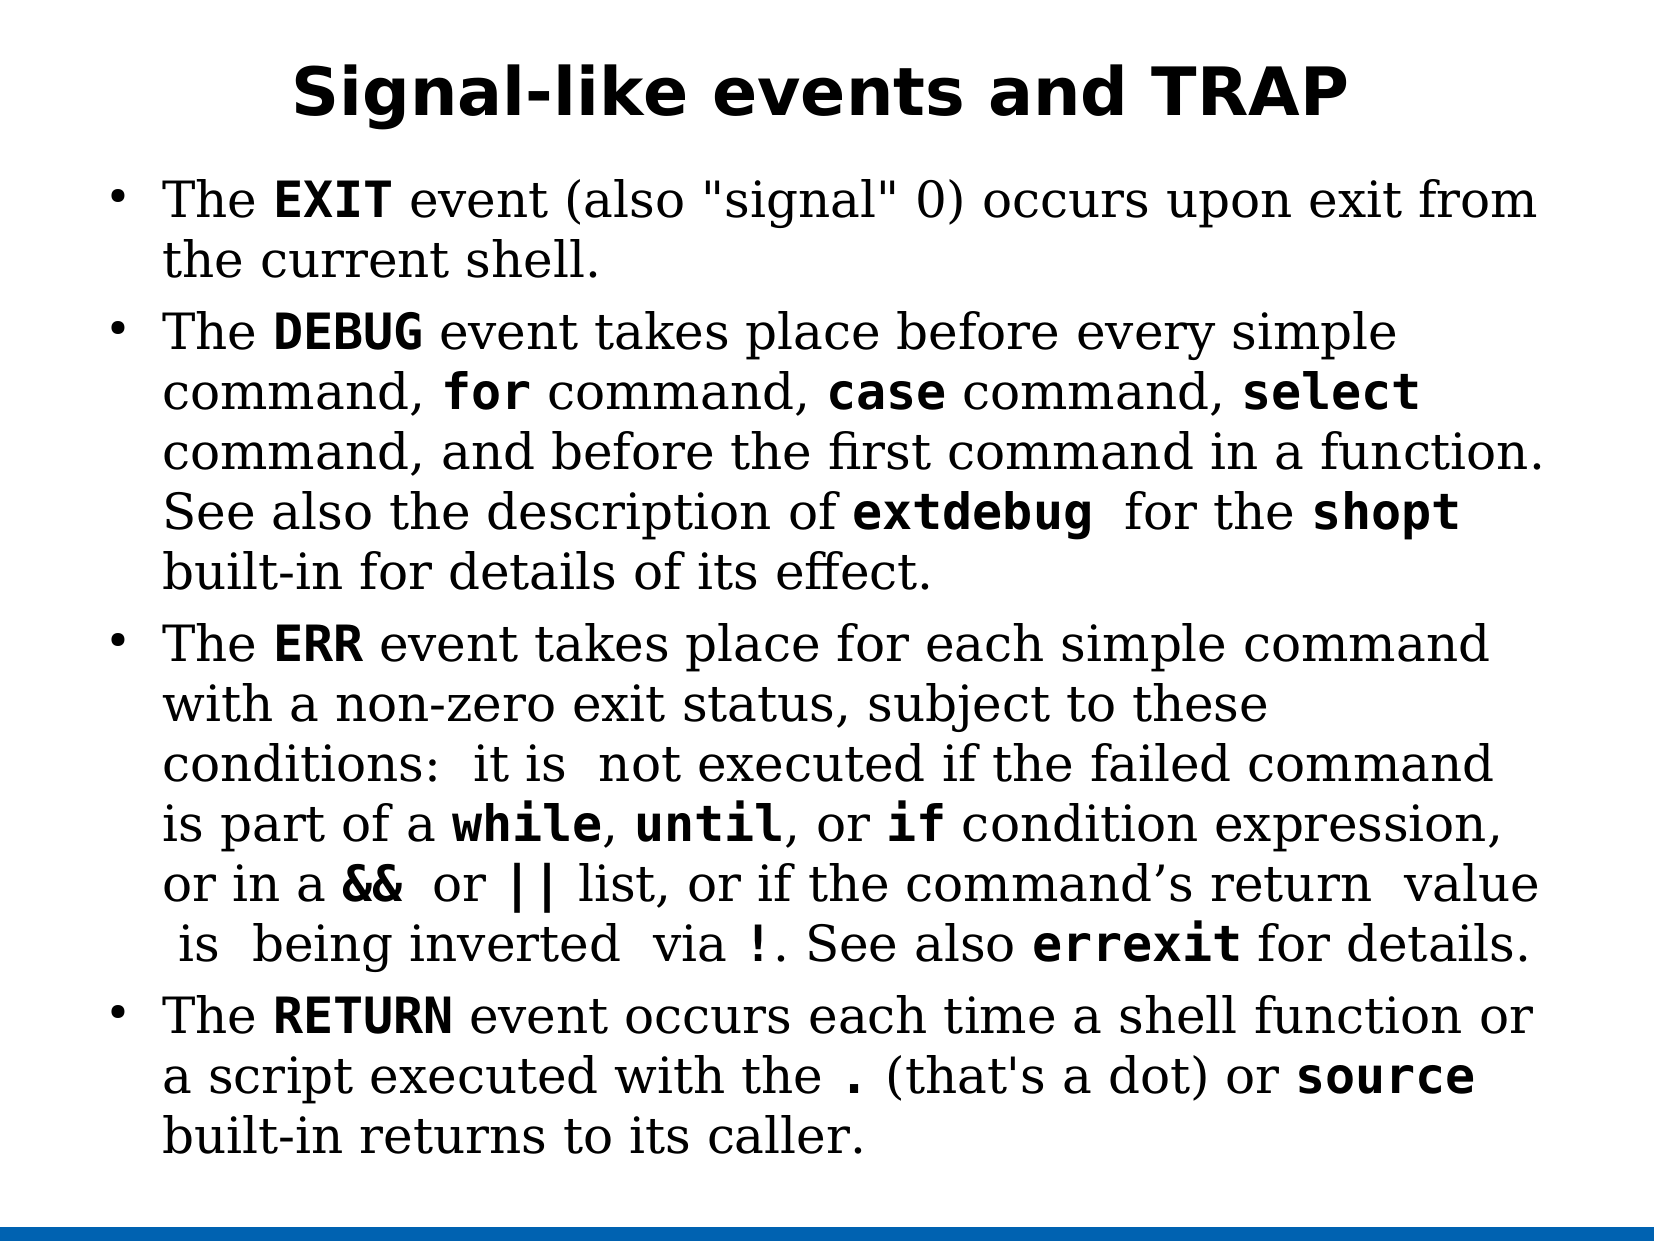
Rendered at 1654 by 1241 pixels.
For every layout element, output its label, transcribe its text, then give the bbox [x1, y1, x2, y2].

list The EXIT event (also "signal" 0) occurs upon exit from the current shell. The DEBUG event takes place before every simple command, for command, case command, select command, and before the first command in a function. See also the description of extdebug for the shopt built-in for details of its effect. The ERR event takes place for each simple command with a non-zero exit status, subject to these conditions: it is not executed if the failed command is part of a while, until, or if condition expression, or in a && or || list, or if the command’s return value is being inverted via !. See also errexit for details. The RETURN event occurs each time a shell function or a script executed with the . (that's a dot) or source built-in returns to its caller. [76, 160, 1565, 1171]
title Signal-like events and TRAP [88, 0, 1577, 178]
